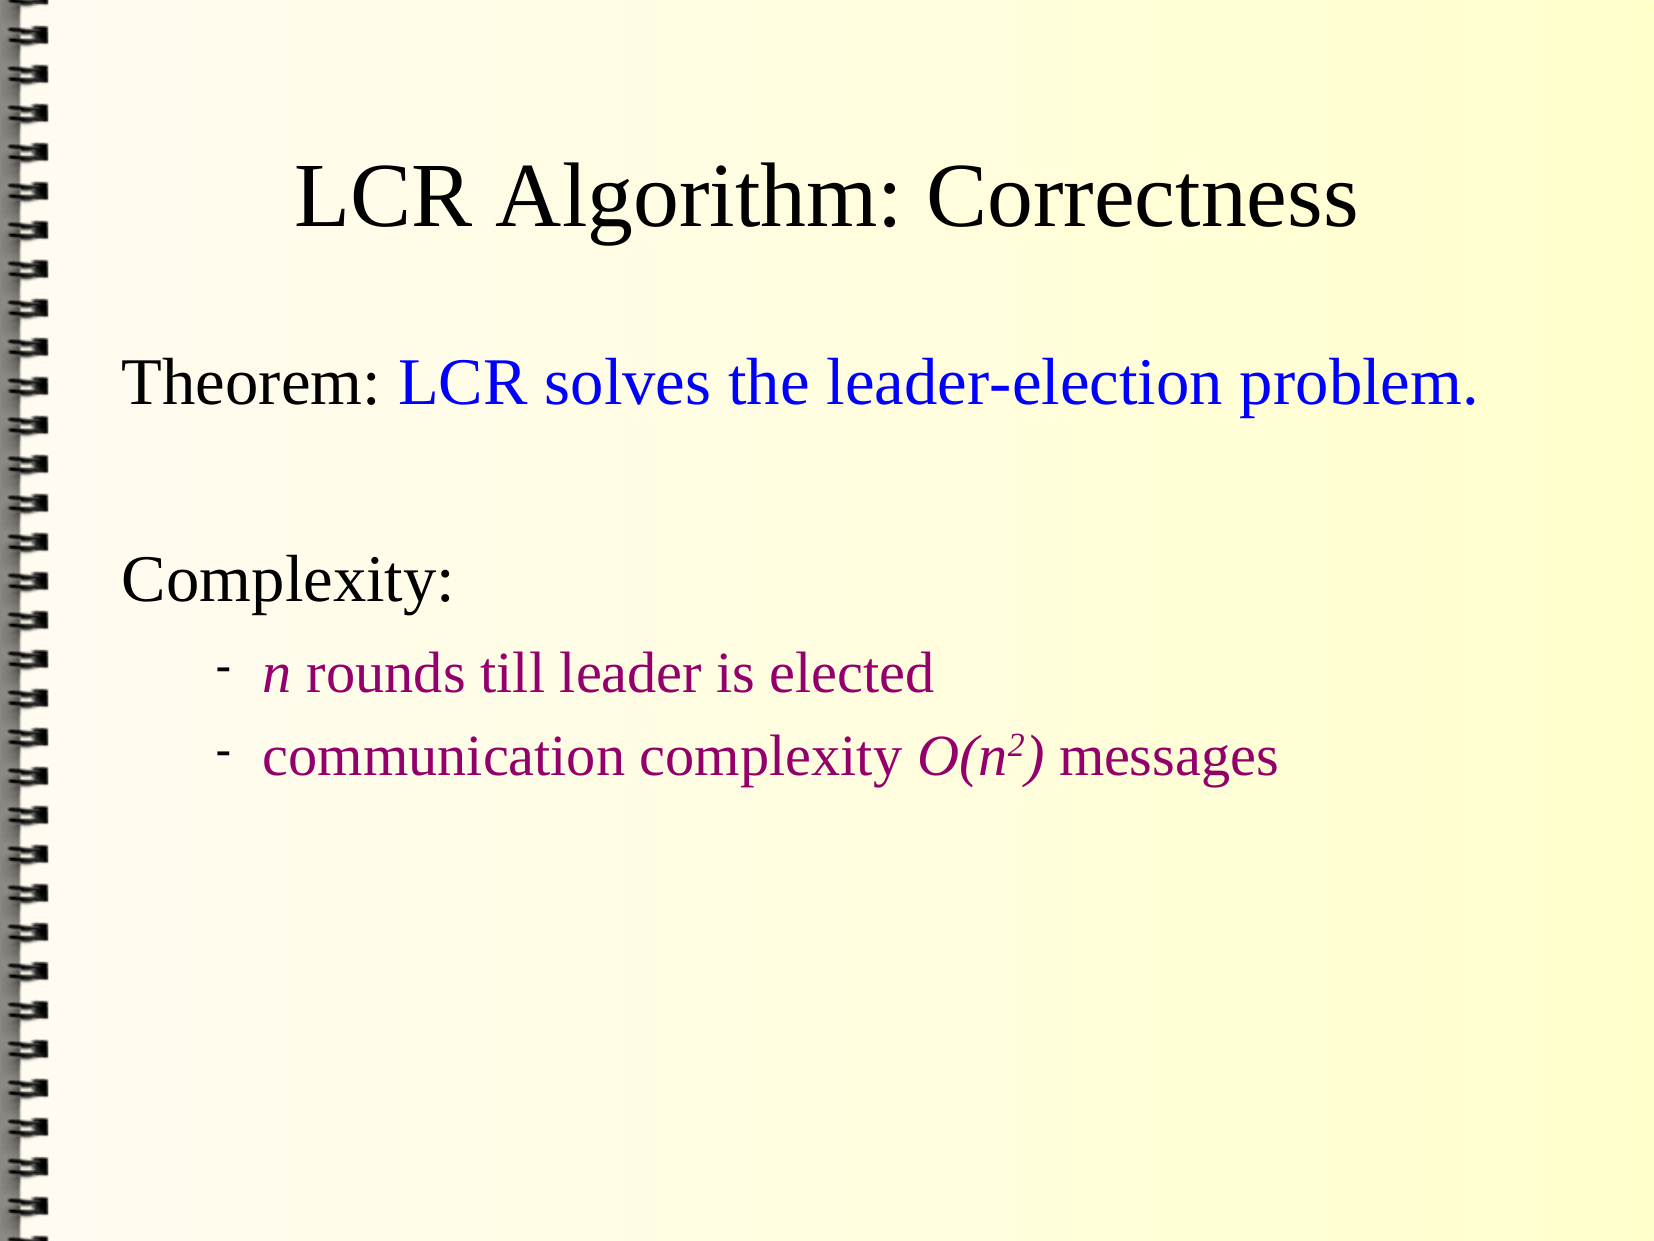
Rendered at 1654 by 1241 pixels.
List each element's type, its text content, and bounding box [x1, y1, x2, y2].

title LCR Algorithm: Correctness [121, 98, 1534, 291]
picture [0, 0, 1654, 1241]
list Theorem: LCR solves the leader-election problem. Complexity: n rounds till leader is elected communication complexity O(n2) messages [121, 344, 1534, 1112]
